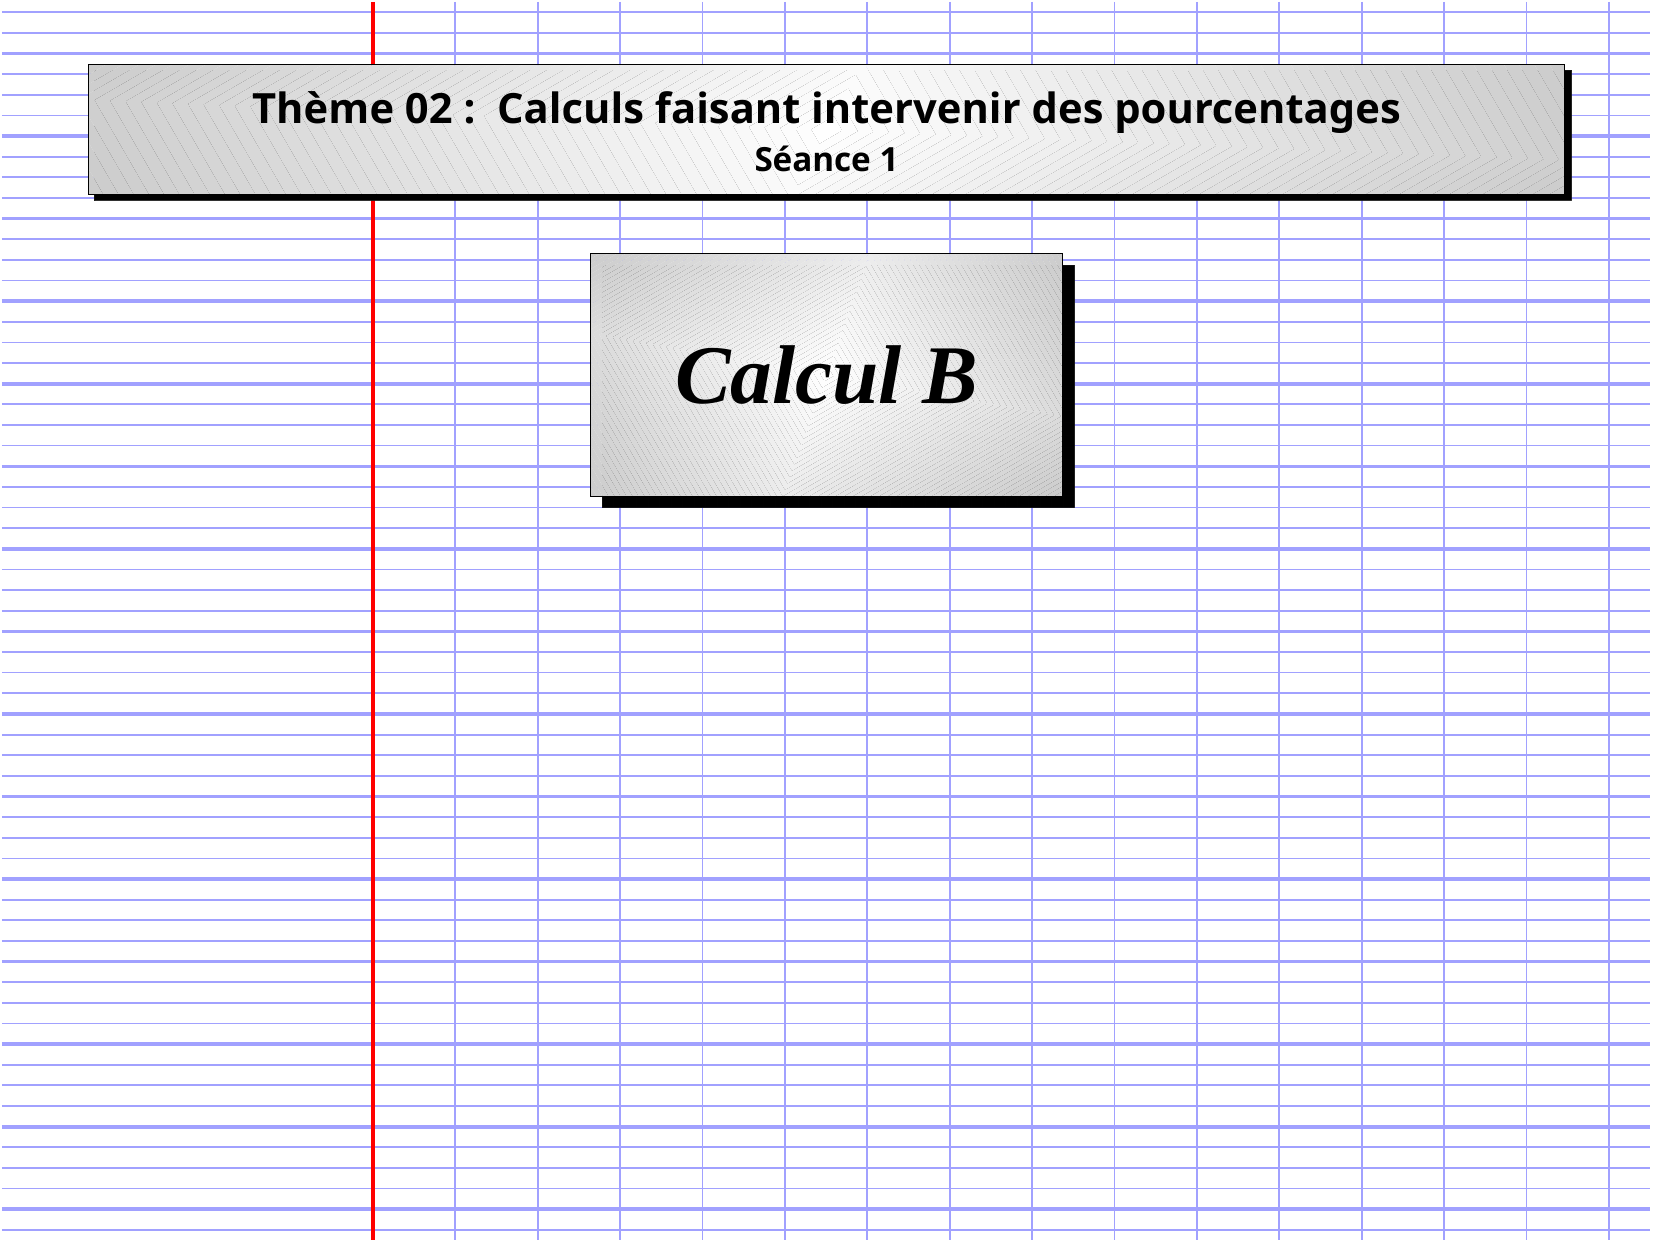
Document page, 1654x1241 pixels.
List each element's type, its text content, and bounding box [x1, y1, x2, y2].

text_box Calcul B [590, 253, 1063, 497]
picture [0, 0, 1654, 1241]
text_box Thème 02 : Calculs faisant intervenir des pourcentages Séance 1 [88, 64, 1565, 195]
